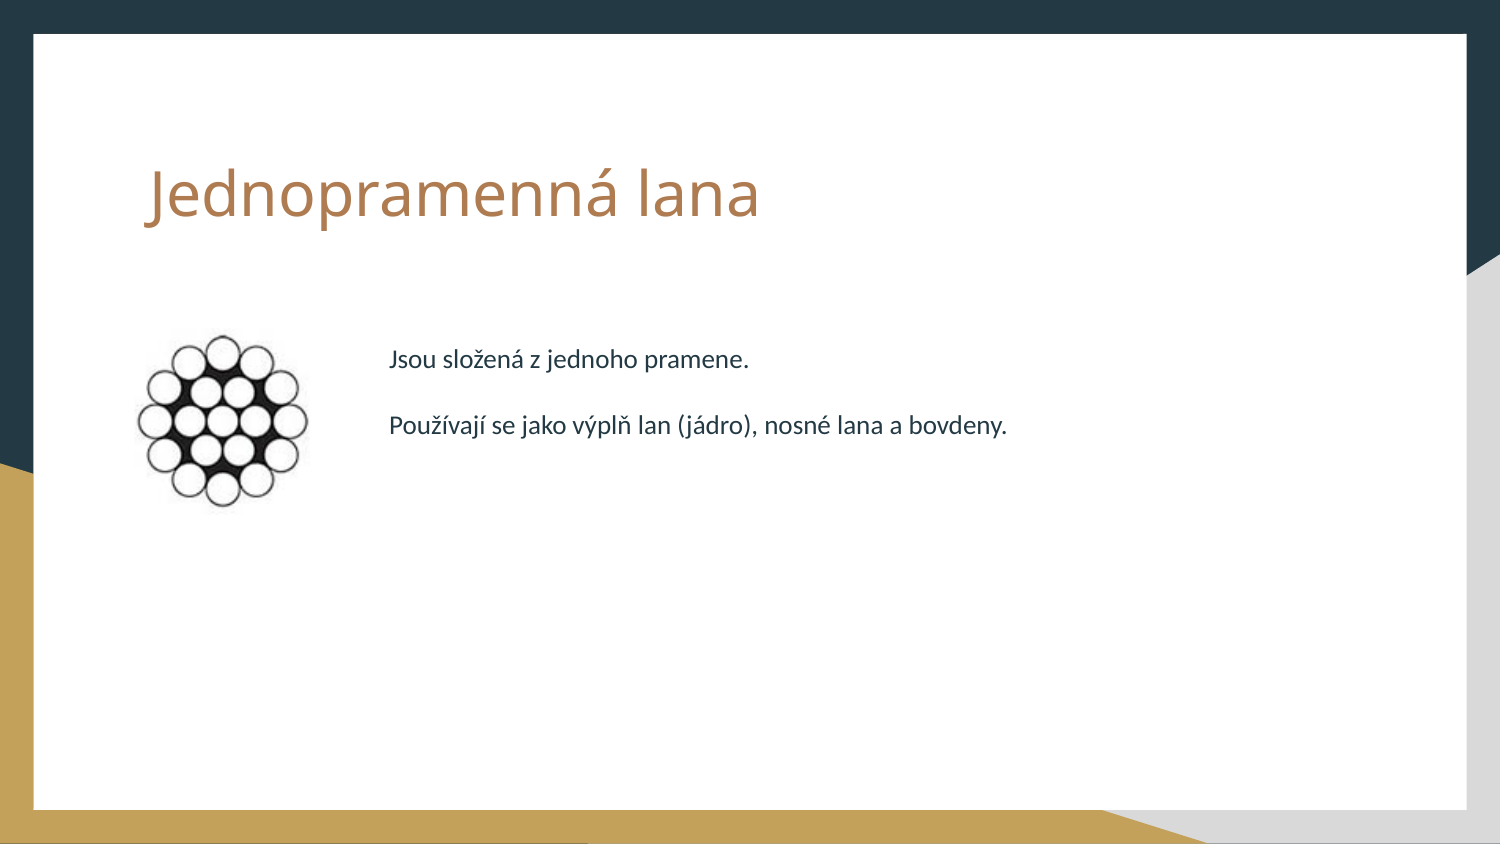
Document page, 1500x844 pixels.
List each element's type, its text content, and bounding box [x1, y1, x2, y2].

list Jsou složená z jednoho pramene. Používají se jako výplň lan (jádro), nosné lana a bovdeny. [374, 326, 1366, 729]
title Jednopramenná lana [134, 138, 1366, 296]
picture [134, 328, 318, 515]
